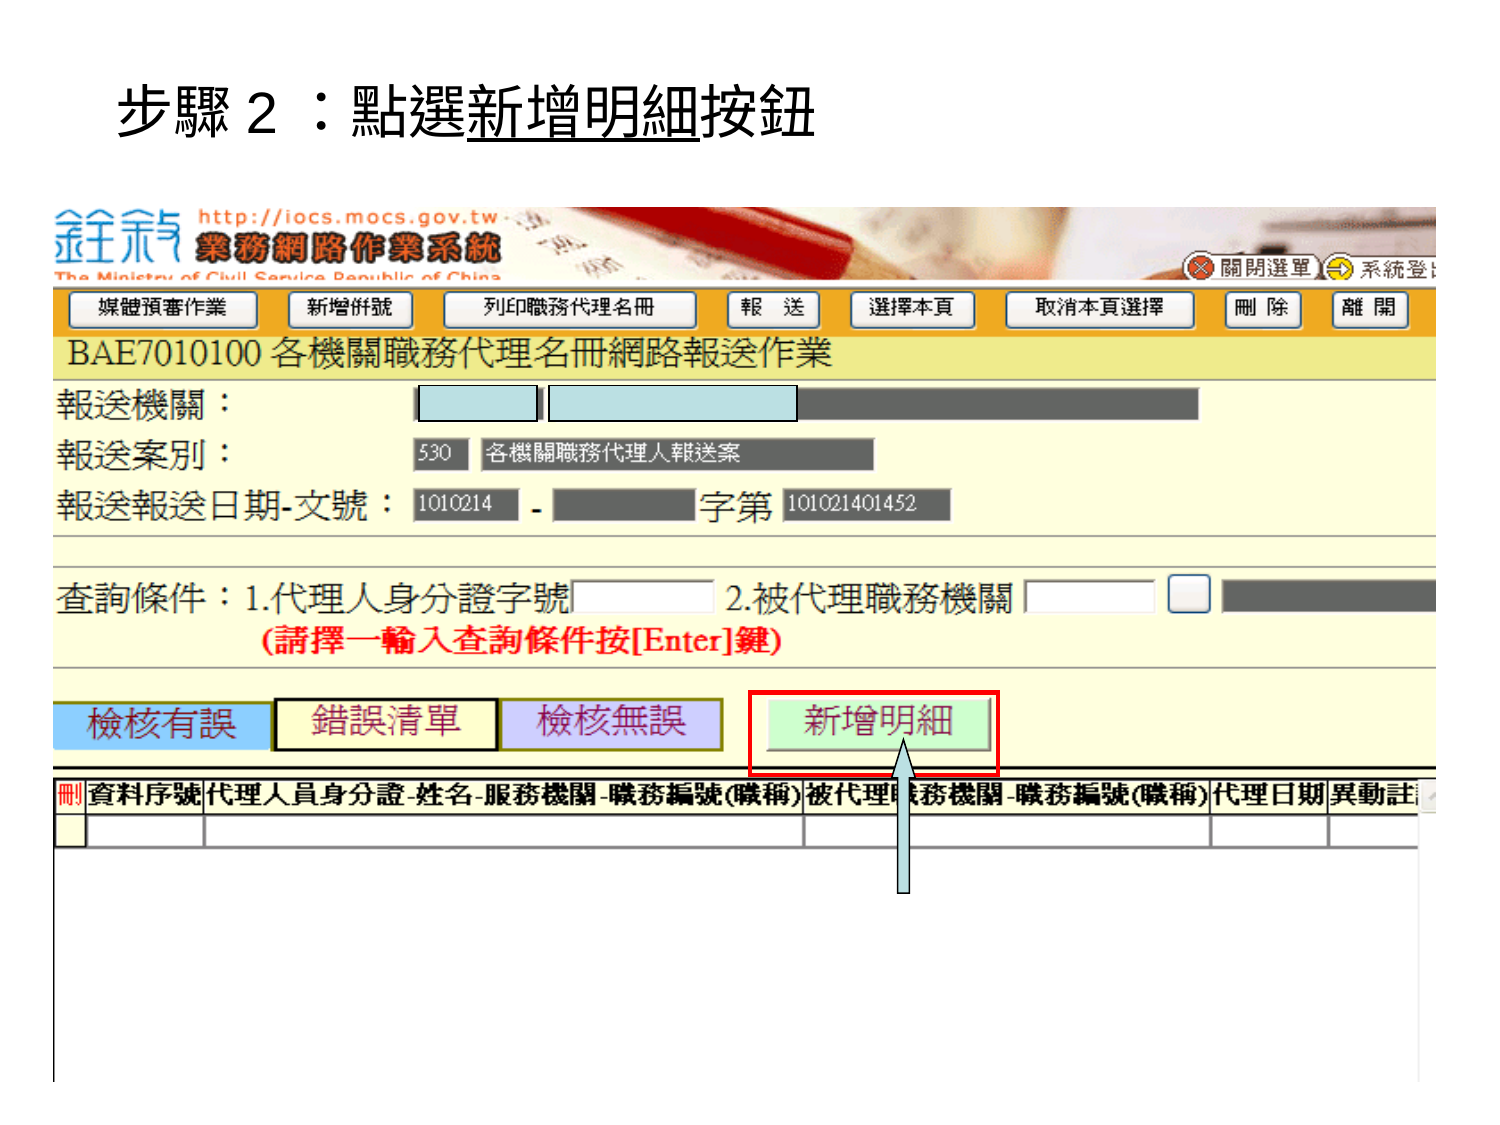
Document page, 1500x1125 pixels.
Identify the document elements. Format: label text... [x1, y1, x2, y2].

picture [53, 207, 1436, 1083]
text_box [419, 385, 538, 421]
text_box [750, 692, 999, 894]
text_box [549, 385, 798, 421]
title 步驟2：點選新增明細按鈕 [100, 0, 1388, 207]
